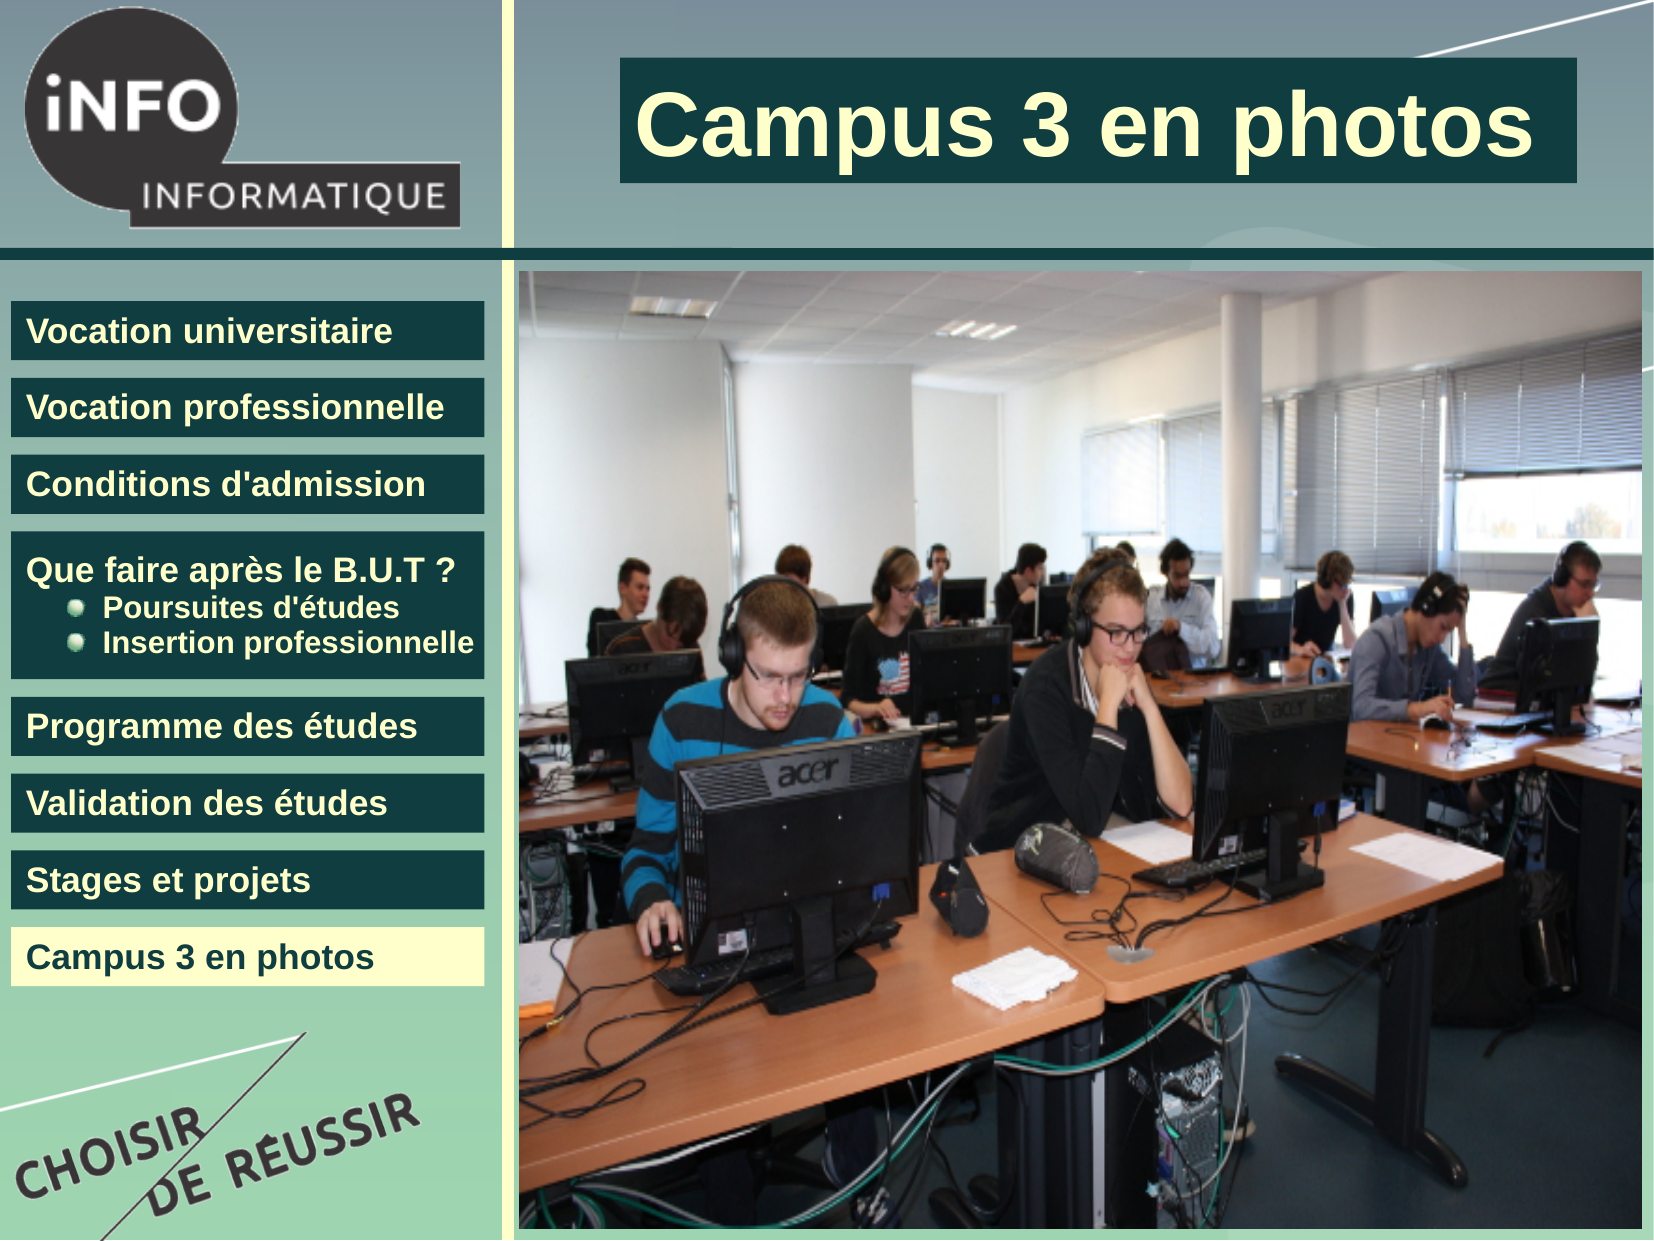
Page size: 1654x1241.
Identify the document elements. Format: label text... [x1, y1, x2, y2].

text_box Stages et projets [11, 850, 485, 910]
text_box Campus 3 en photos [620, 57, 1577, 184]
picture [514, 260, 1654, 1240]
text_box Vocation professionnelle [11, 377, 485, 438]
text_box Vocation universitaire [11, 301, 485, 361]
text_box Conditions d'admission [11, 454, 485, 514]
text_box Campus 3 en photos [11, 927, 485, 987]
picture [0, 0, 502, 247]
picture [514, 0, 1654, 248]
picture [0, 260, 502, 1241]
text_box Validation des études [11, 773, 485, 833]
text_box Que faire après le B.U.T ? Poursuites d'études Insertion professionnelle [11, 531, 485, 680]
text_box Programme des études [11, 696, 485, 756]
